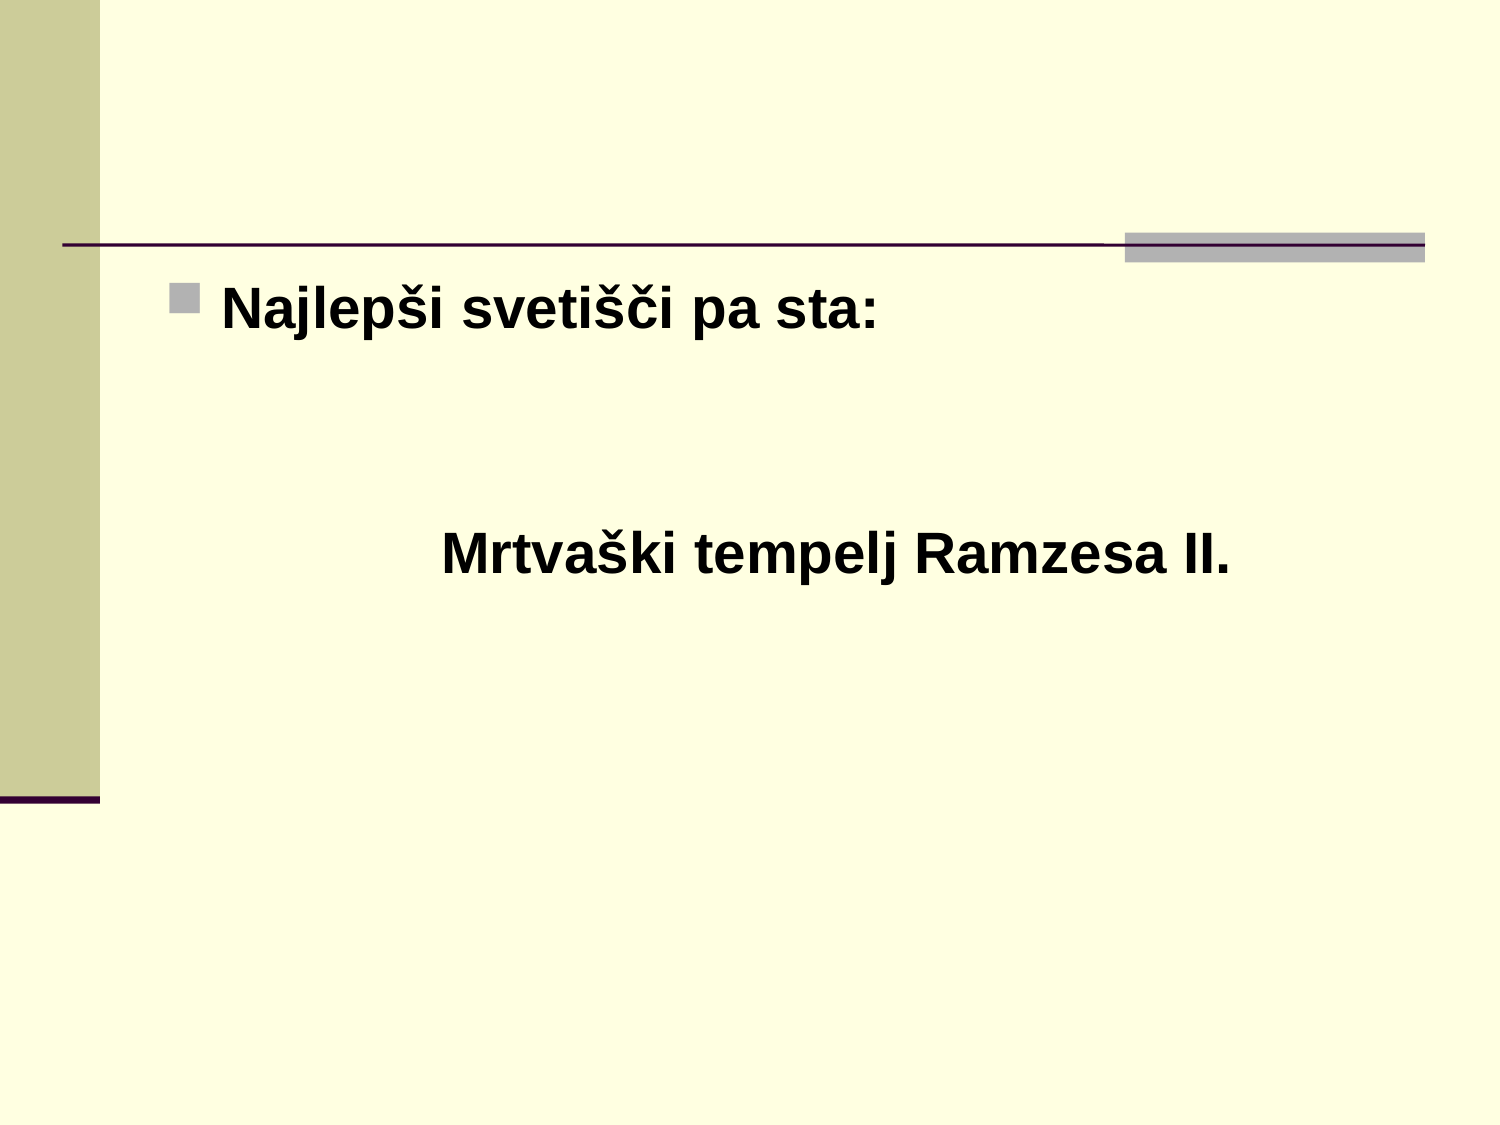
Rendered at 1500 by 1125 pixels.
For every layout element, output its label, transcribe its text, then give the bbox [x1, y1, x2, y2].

list Najlepši svetišči pa sta: Mrtvaški tempelj Ramzesa II. [150, 262, 1425, 1006]
